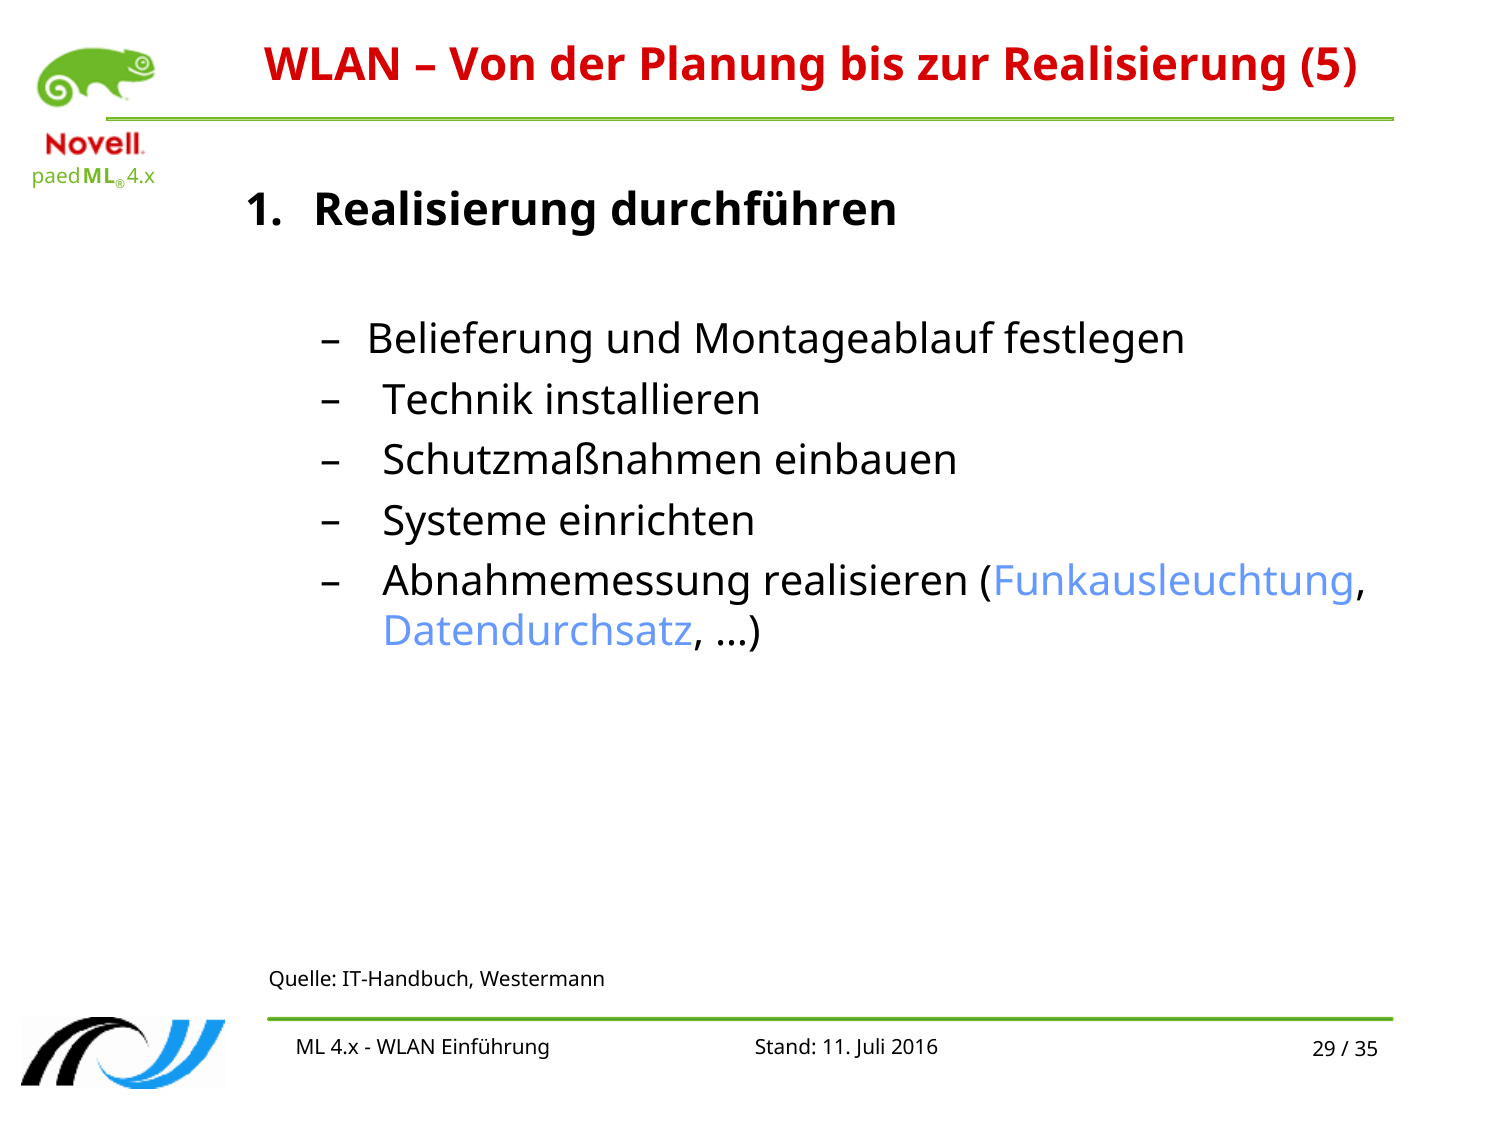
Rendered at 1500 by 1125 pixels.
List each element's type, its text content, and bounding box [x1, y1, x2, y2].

picture [21, 1017, 225, 1089]
picture [24, 32, 167, 175]
text_box Quelle: IT-Handbuch, Westermann [253, 958, 674, 999]
list Realisierung durchführen Belieferung und Montageablauf festlegen Technik installieren Schutzmaßnahmen einbauen Systeme einrichten Abnahmemessung realisieren (Funkausleuchtung, Datendurchsatz, …) [230, 172, 1388, 986]
title WLAN – Von der Planung bis zur Realisierung (5) [232, 12, 1465, 113]
